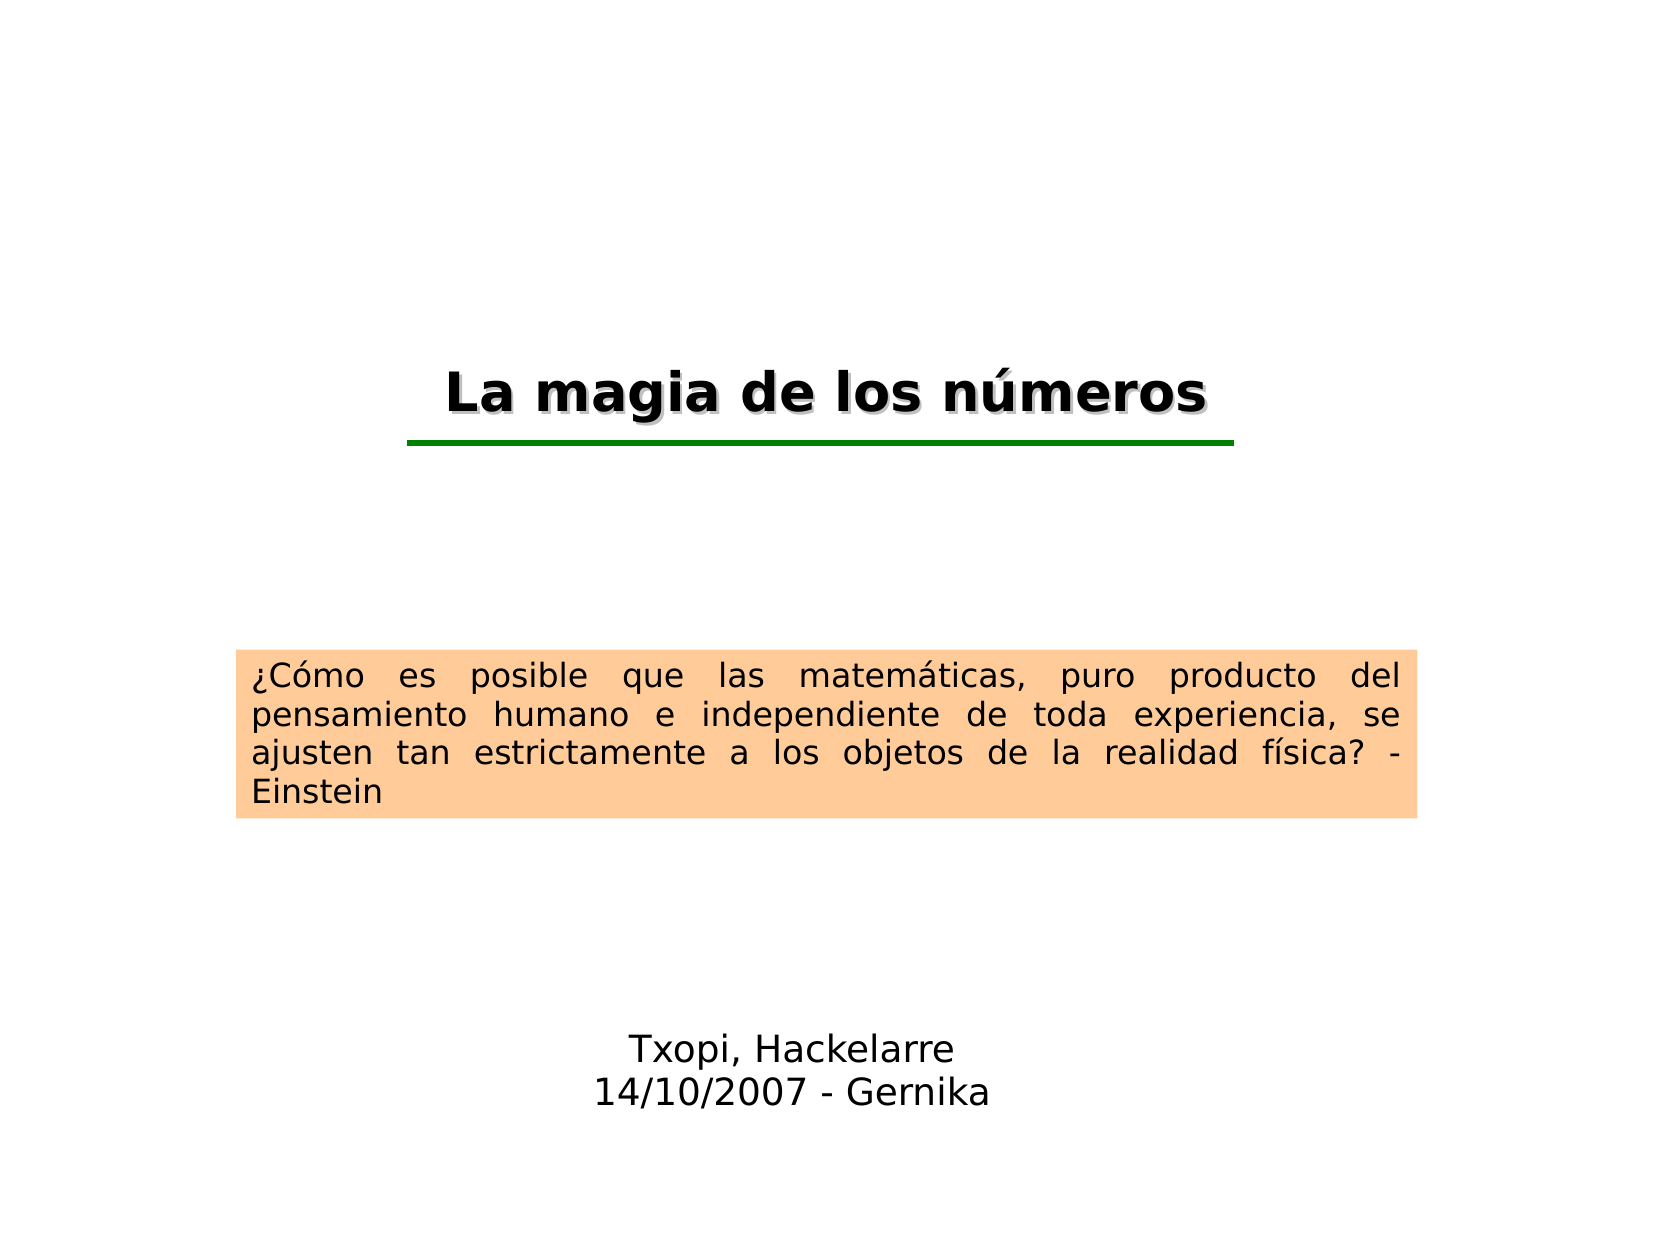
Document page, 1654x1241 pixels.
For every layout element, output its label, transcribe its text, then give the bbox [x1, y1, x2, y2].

text_box La magia de los números [0, 354, 1654, 433]
text_box Txopi, Hackelarre 14/10/2007 - Gernika [578, 1020, 1000, 1123]
text_box ¿Cómo es posible que las matemáticas, puro producto del pensamiento humano e independiente de toda experiencia, se ajusten tan estrictamente a los objetos de la realidad física? - Einstein [236, 649, 1418, 780]
